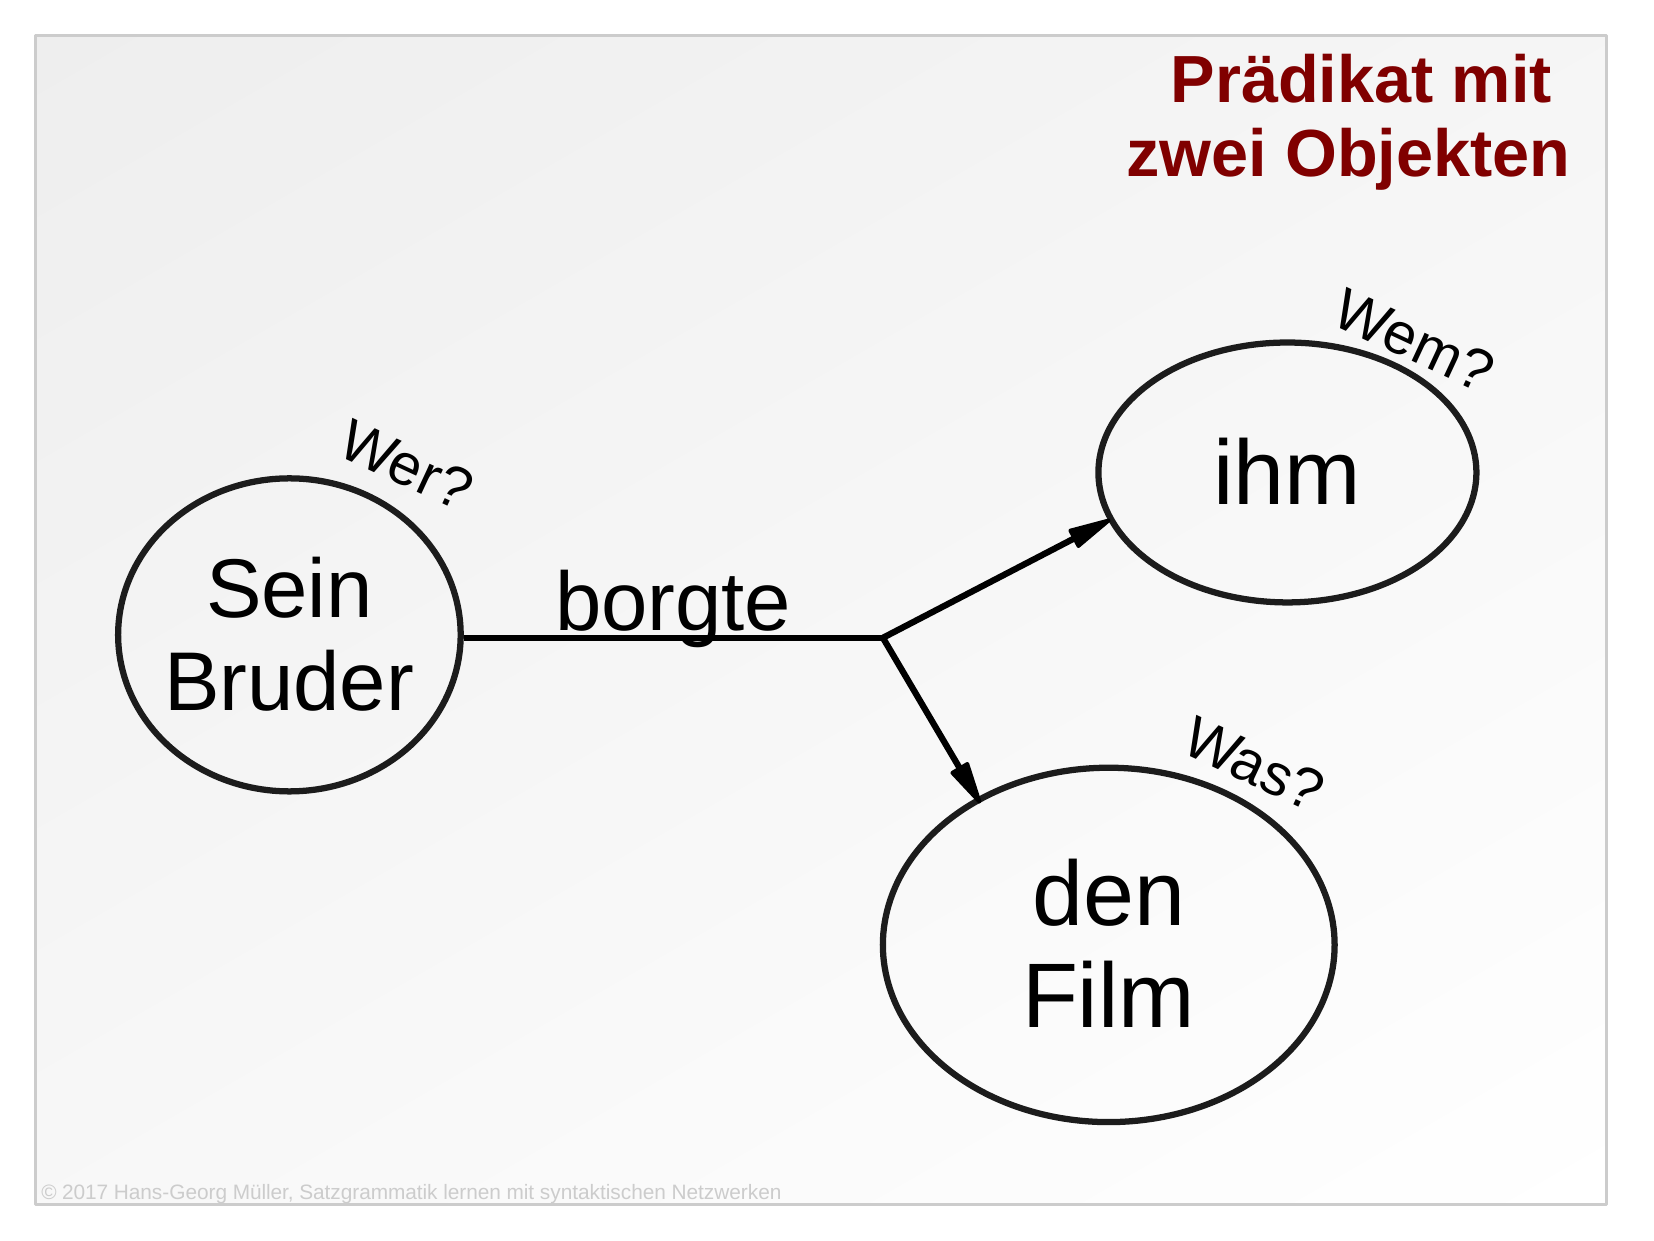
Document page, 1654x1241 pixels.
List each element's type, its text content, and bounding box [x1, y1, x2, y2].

text_box Was? [1157, 690, 1379, 851]
text_box Wer? [306, 393, 508, 556]
text_box den Film [882, 767, 1335, 1123]
title Prädikat mit zwei Objekten [82, 41, 1571, 192]
text_box ihm [1098, 342, 1477, 603]
text_box Wem? [1308, 262, 1530, 422]
text_box Sein Bruder [118, 478, 461, 792]
